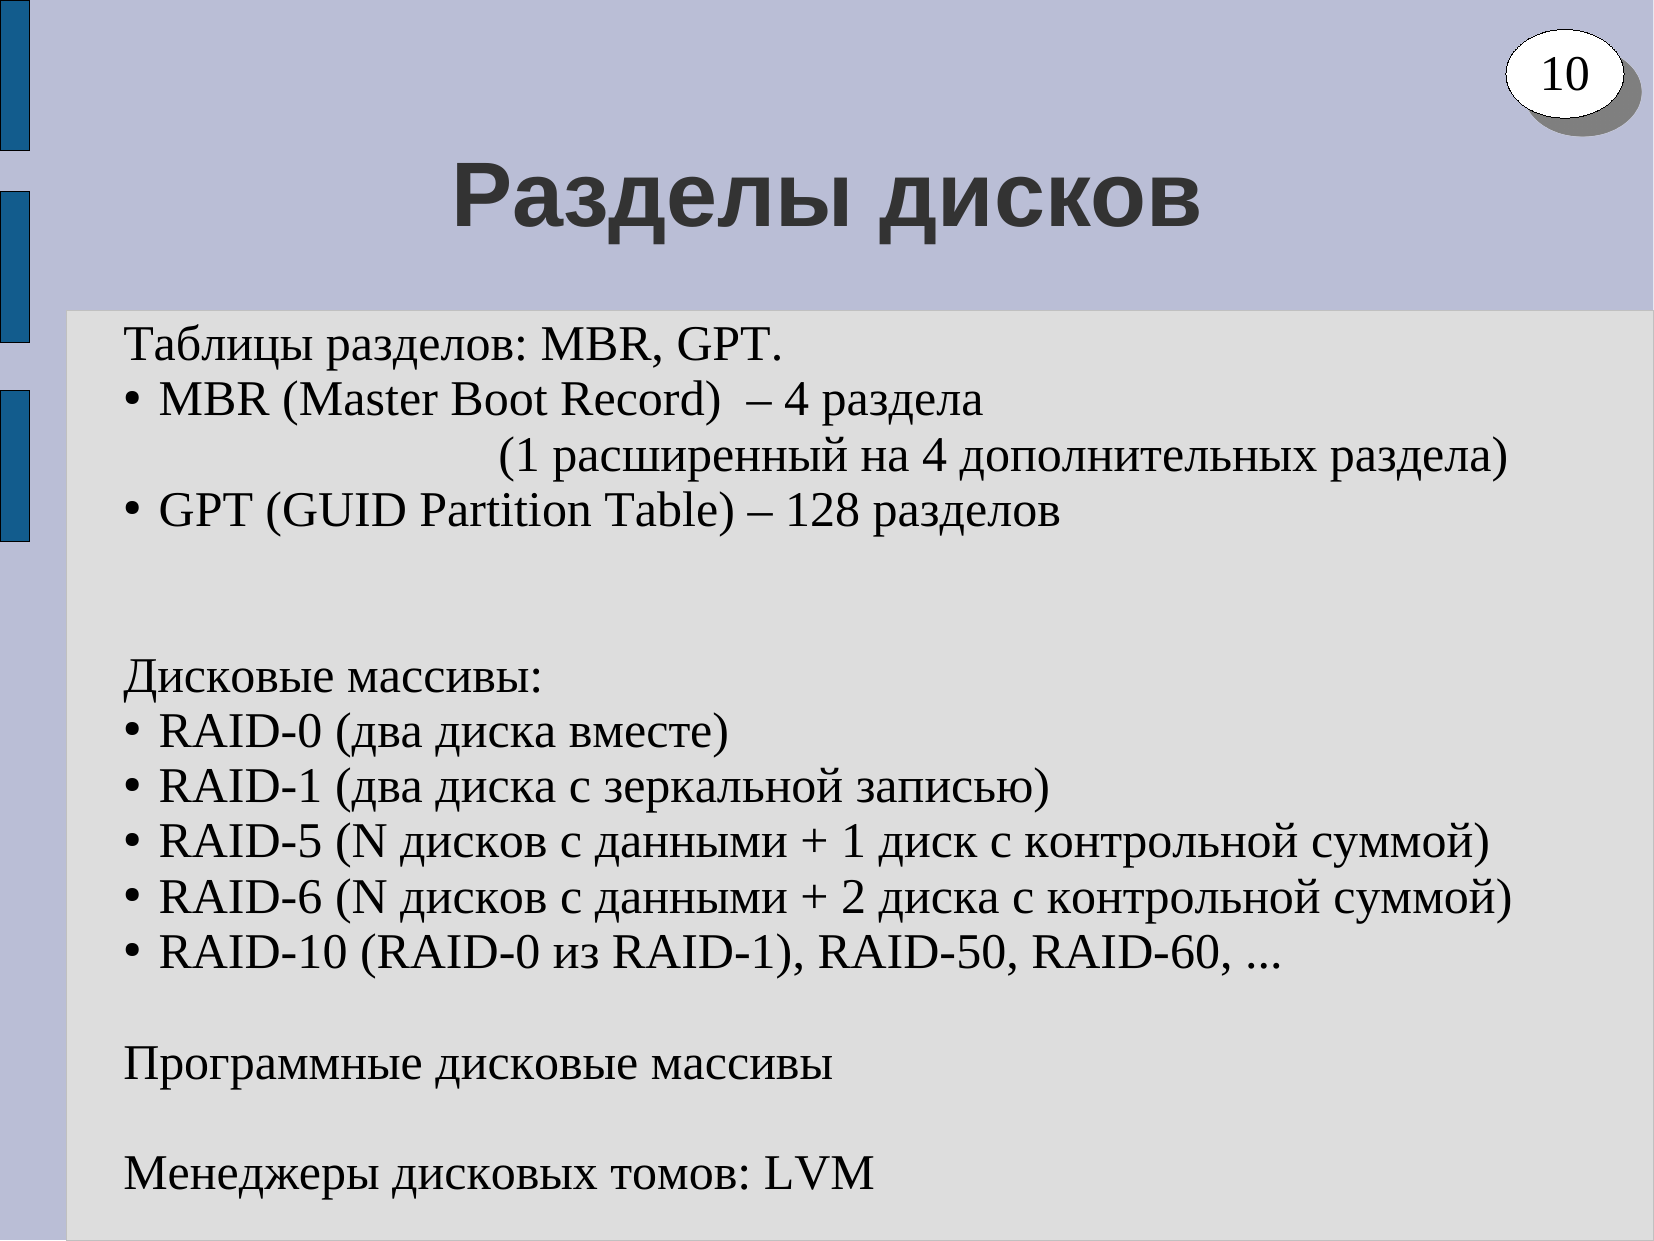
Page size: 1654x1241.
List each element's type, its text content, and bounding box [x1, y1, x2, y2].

text_box 10 [1505, 29, 1625, 119]
subtitle Таблицы разделов: MBR, GPT. MBR (Master Boot Record) – 4 раздела (1 расширенный на 4 дополнительных раздела) GPT (GUID Partition Table) – 128 разделов Дисковые массивы: RAID-0 (два диска вместе) RAID-1 (два диска с зеркальной записью) RAID-5 (N дисков с данными + 1 диск с контрольной суммой) RAID-6 (N дисков с данными + 2 диска с контрольной суммой) RAID-10 (RAID-0 из RAID-1), RAID-50, RAID-60, ... Программные дисковые массивы Менеджеры дисковых томов: LVM [123, 316, 1536, 1205]
title Разделы дисков [121, 91, 1534, 299]
